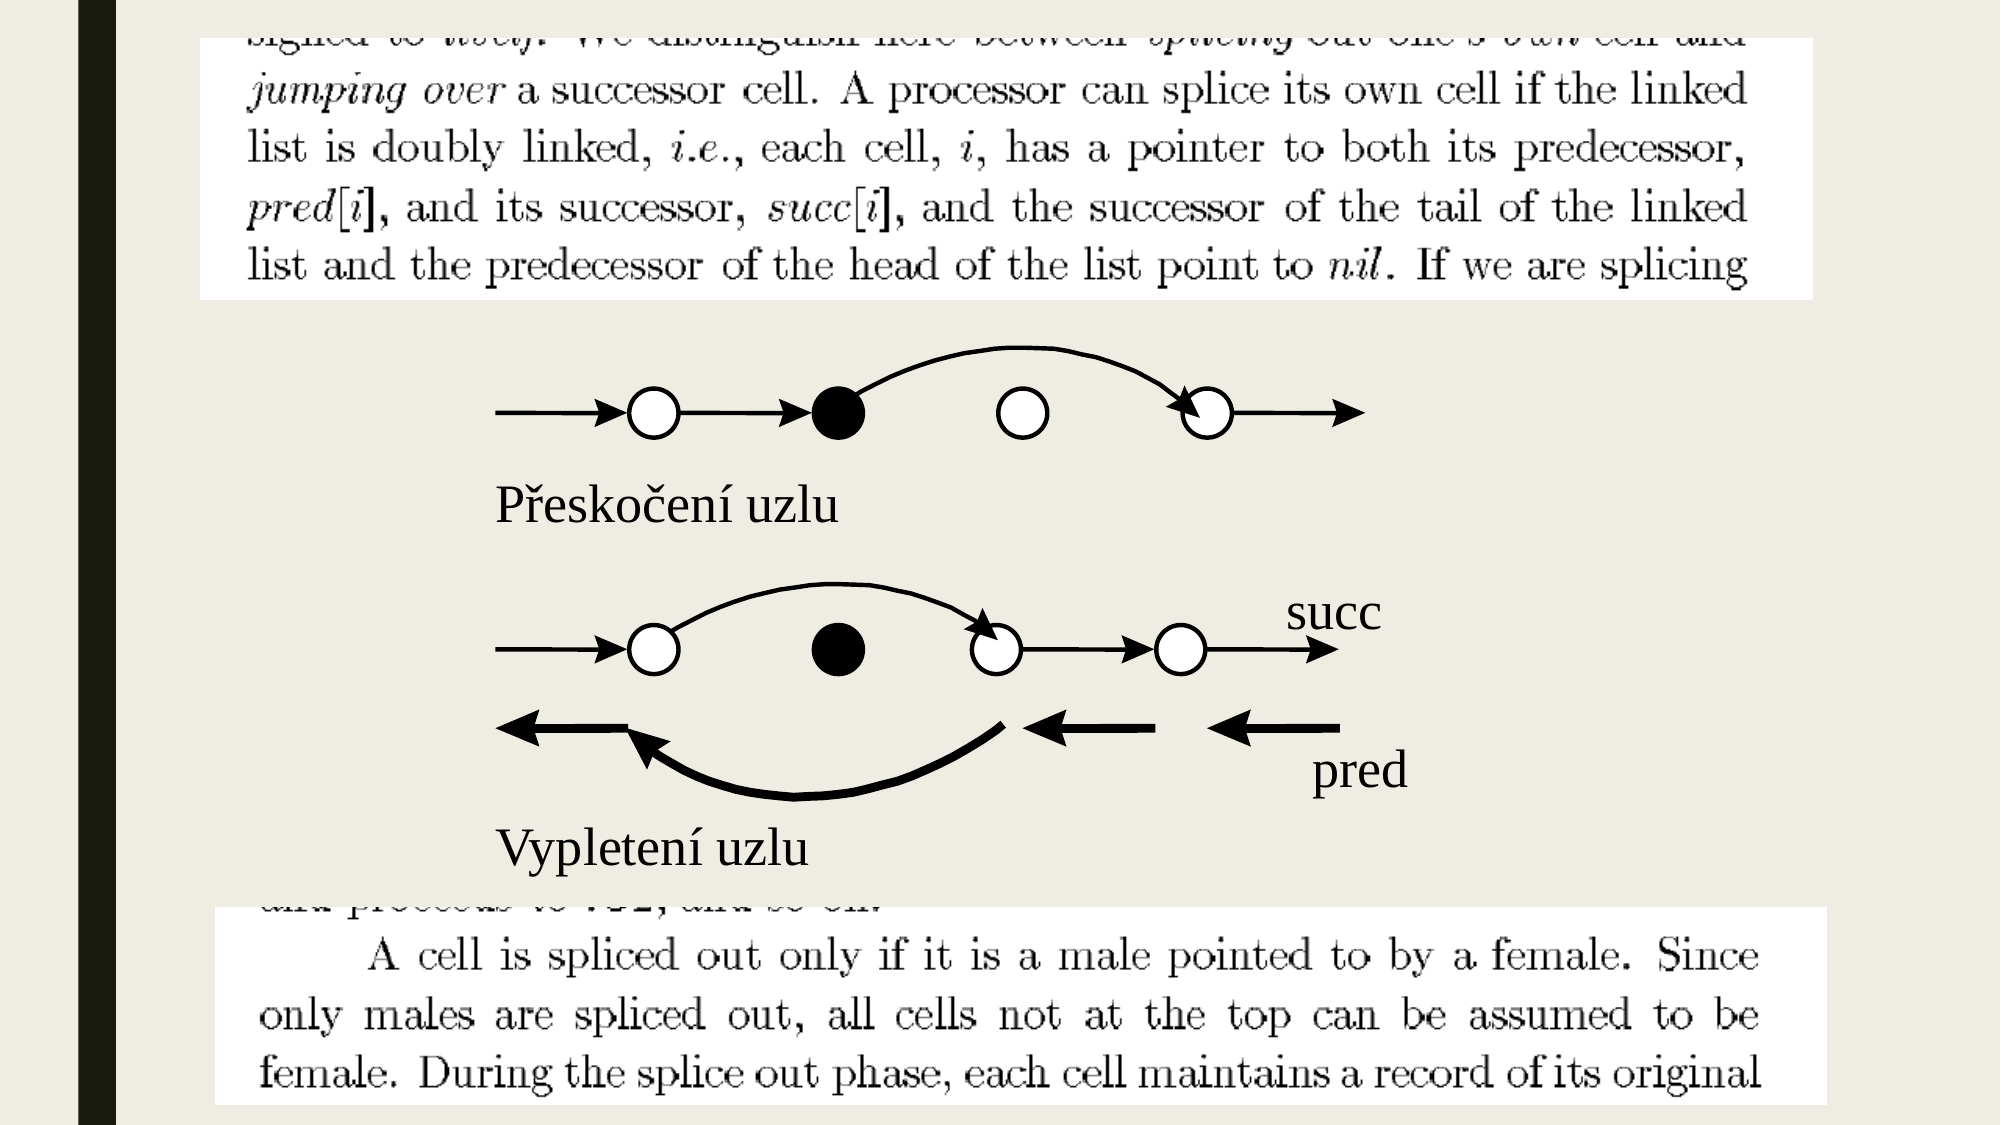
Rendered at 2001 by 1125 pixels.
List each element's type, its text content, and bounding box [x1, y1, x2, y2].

text_box [594, 635, 628, 664]
text_box [1305, 640, 1339, 664]
text_box [1156, 625, 1206, 675]
text_box Vypletení uzlu [495, 812, 811, 877]
text_box [813, 388, 863, 438]
text_box [629, 625, 679, 675]
text_box [627, 728, 671, 770]
text_box [813, 625, 863, 675]
text_box pred [1312, 733, 1409, 798]
text_box [1165, 385, 1232, 438]
text_box [1332, 398, 1366, 428]
text_box [963, 607, 1021, 675]
text_box [1022, 709, 1067, 747]
text_box [594, 398, 628, 428]
text_box succ [1286, 575, 1382, 640]
text_box [629, 388, 679, 438]
picture [215, 907, 1827, 1105]
text_box [1206, 709, 1251, 747]
text_box [1121, 635, 1155, 664]
text_box pred [1320, 764, 1332, 785]
picture [200, 38, 1813, 300]
text_box [998, 388, 1048, 438]
text_box Přeskočení uzlu [495, 469, 841, 534]
text_box [778, 398, 812, 428]
text_box [495, 709, 540, 747]
